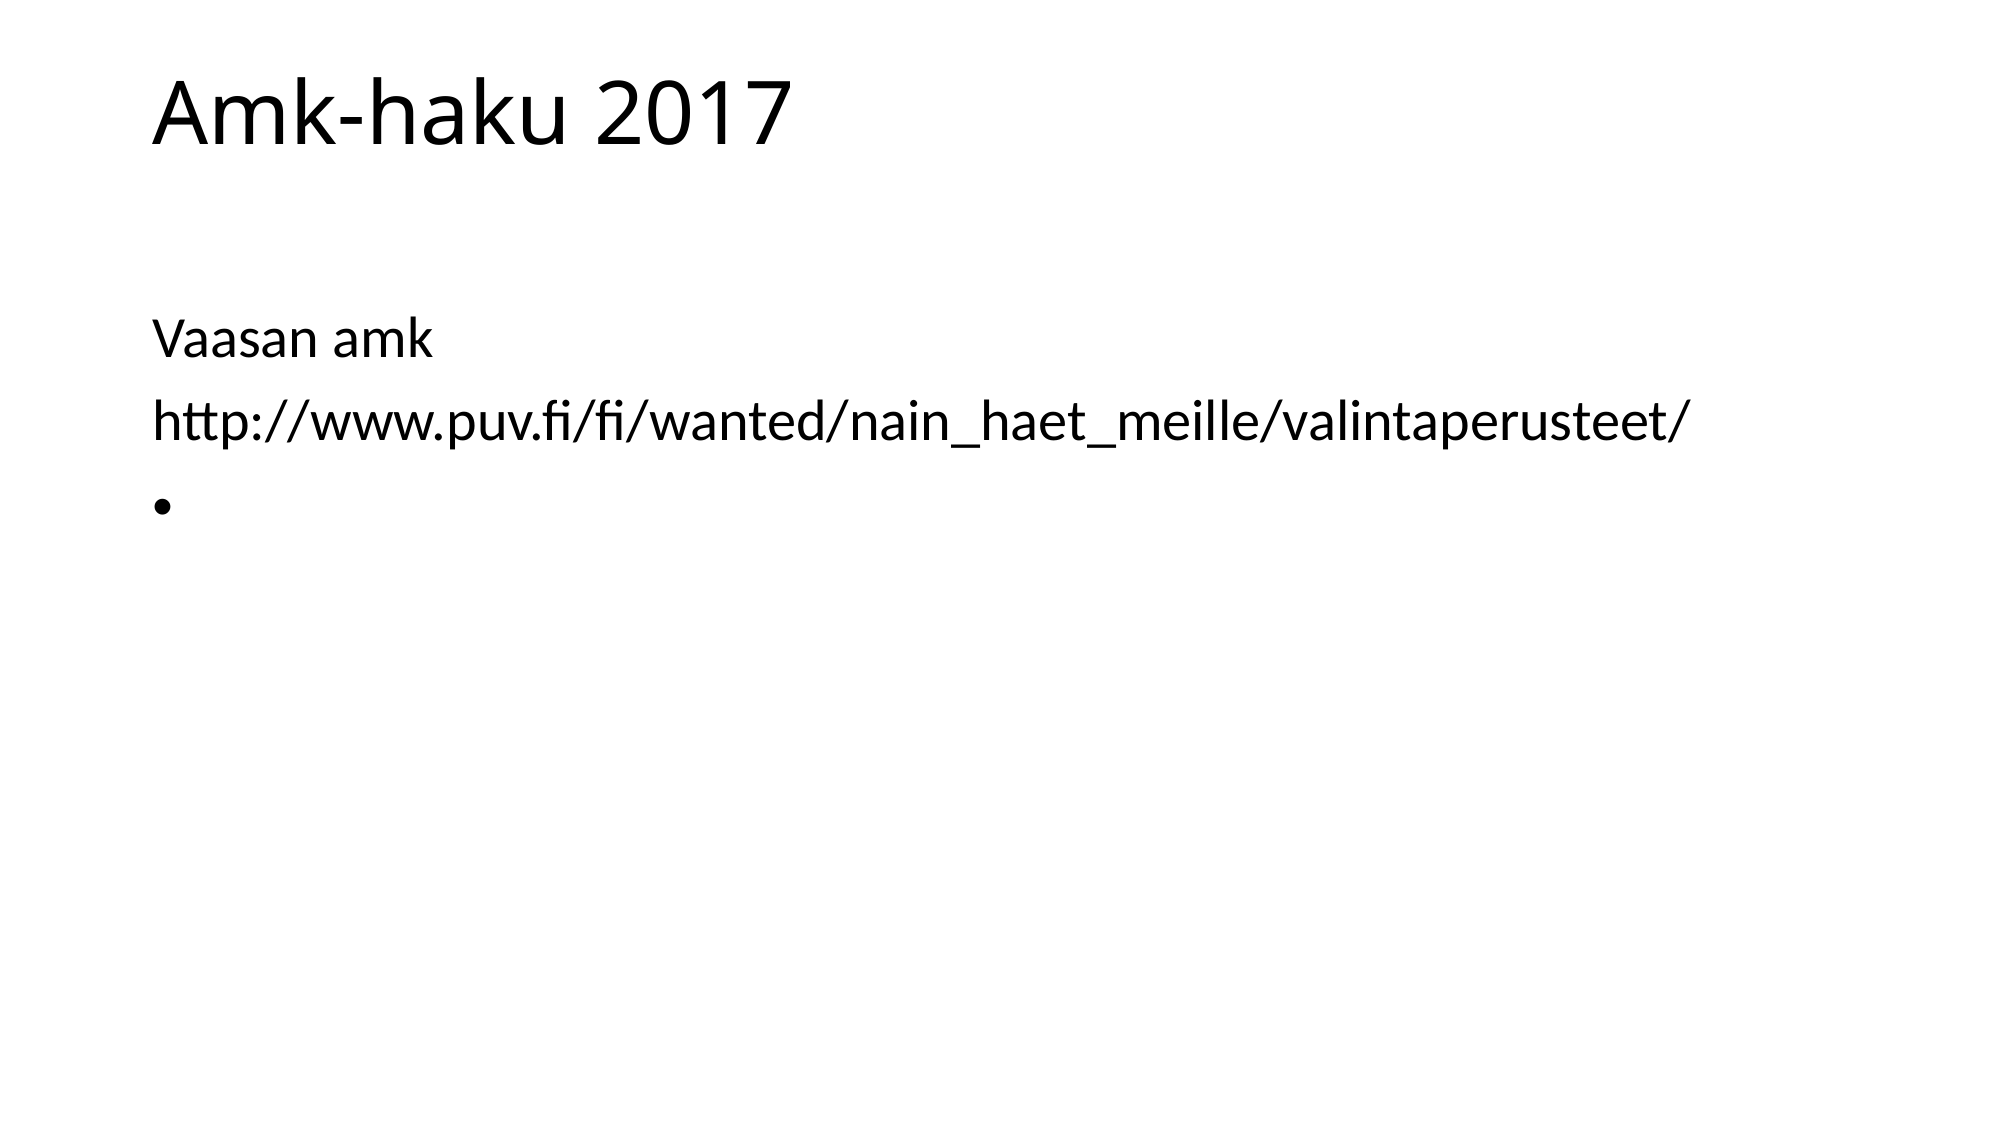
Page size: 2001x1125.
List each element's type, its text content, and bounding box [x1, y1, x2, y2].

list Vaasan amk http://www.puv.fi/fi/wanted/nain_haet_meille/valintaperusteet/ [137, 299, 1863, 1014]
title Amk-haku 2017 [137, 59, 1863, 278]
